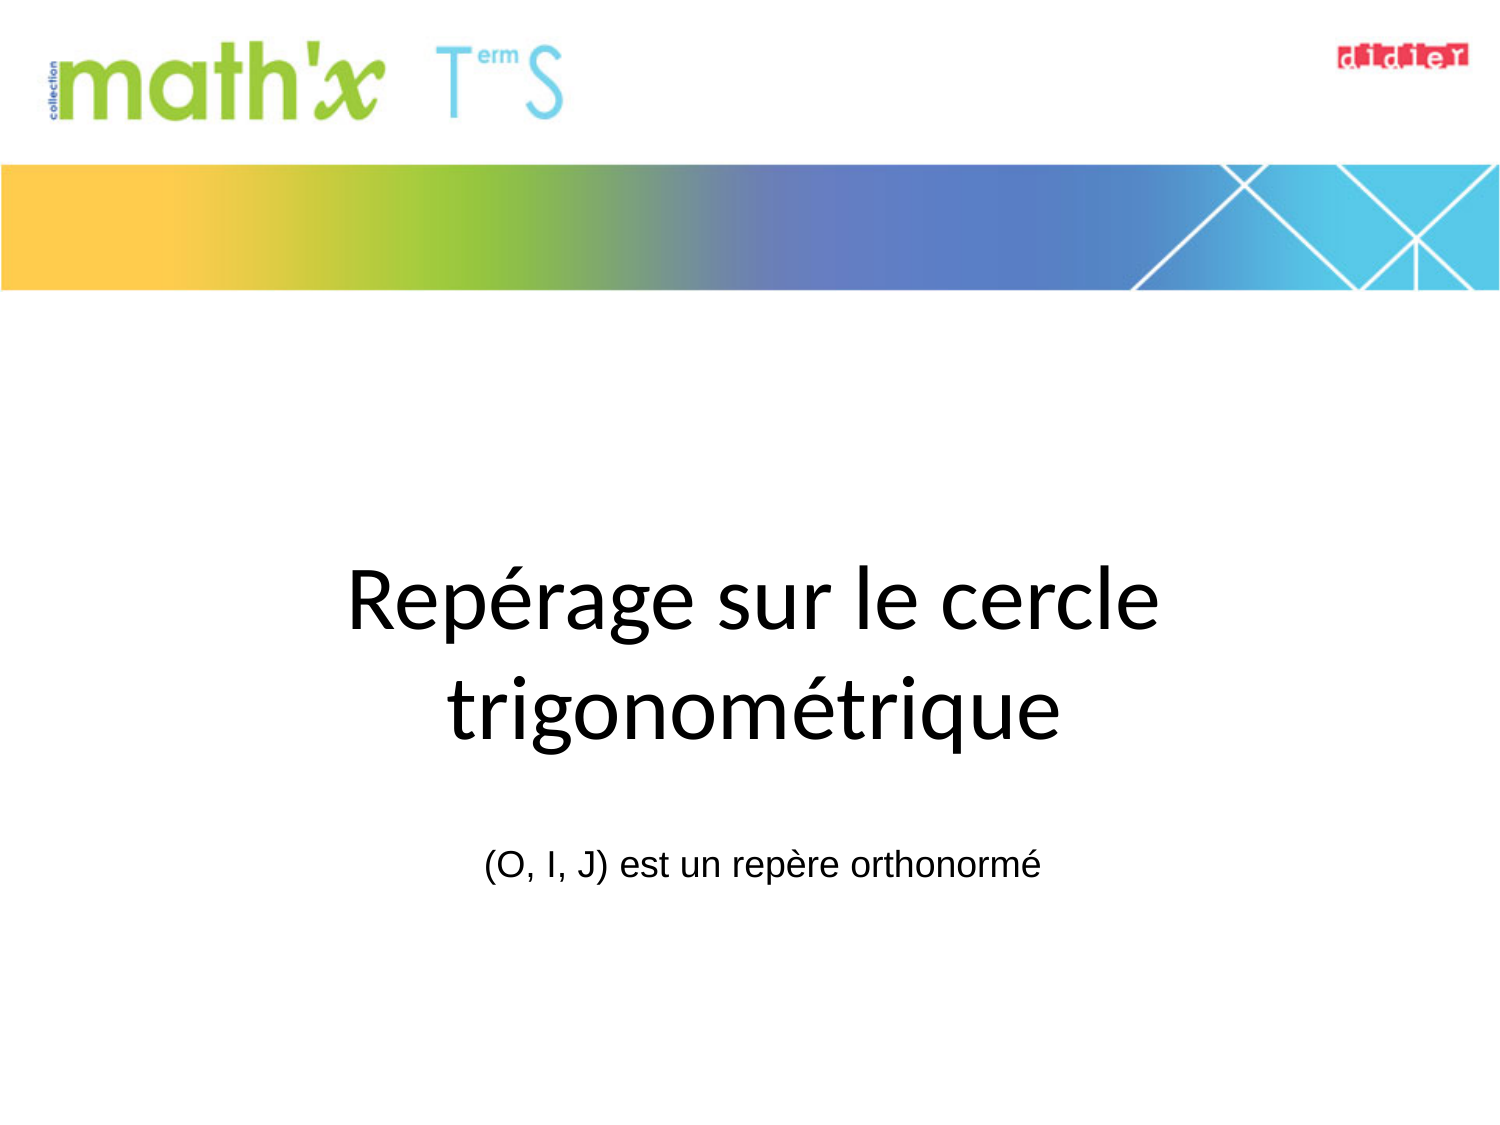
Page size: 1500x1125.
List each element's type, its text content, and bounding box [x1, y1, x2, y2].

title Repérage sur le cercle trigonométrique [117, 527, 1393, 769]
text_box (O, I, J) est un repère orthonormé [468, 832, 1219, 893]
picture [0, 0, 1500, 292]
